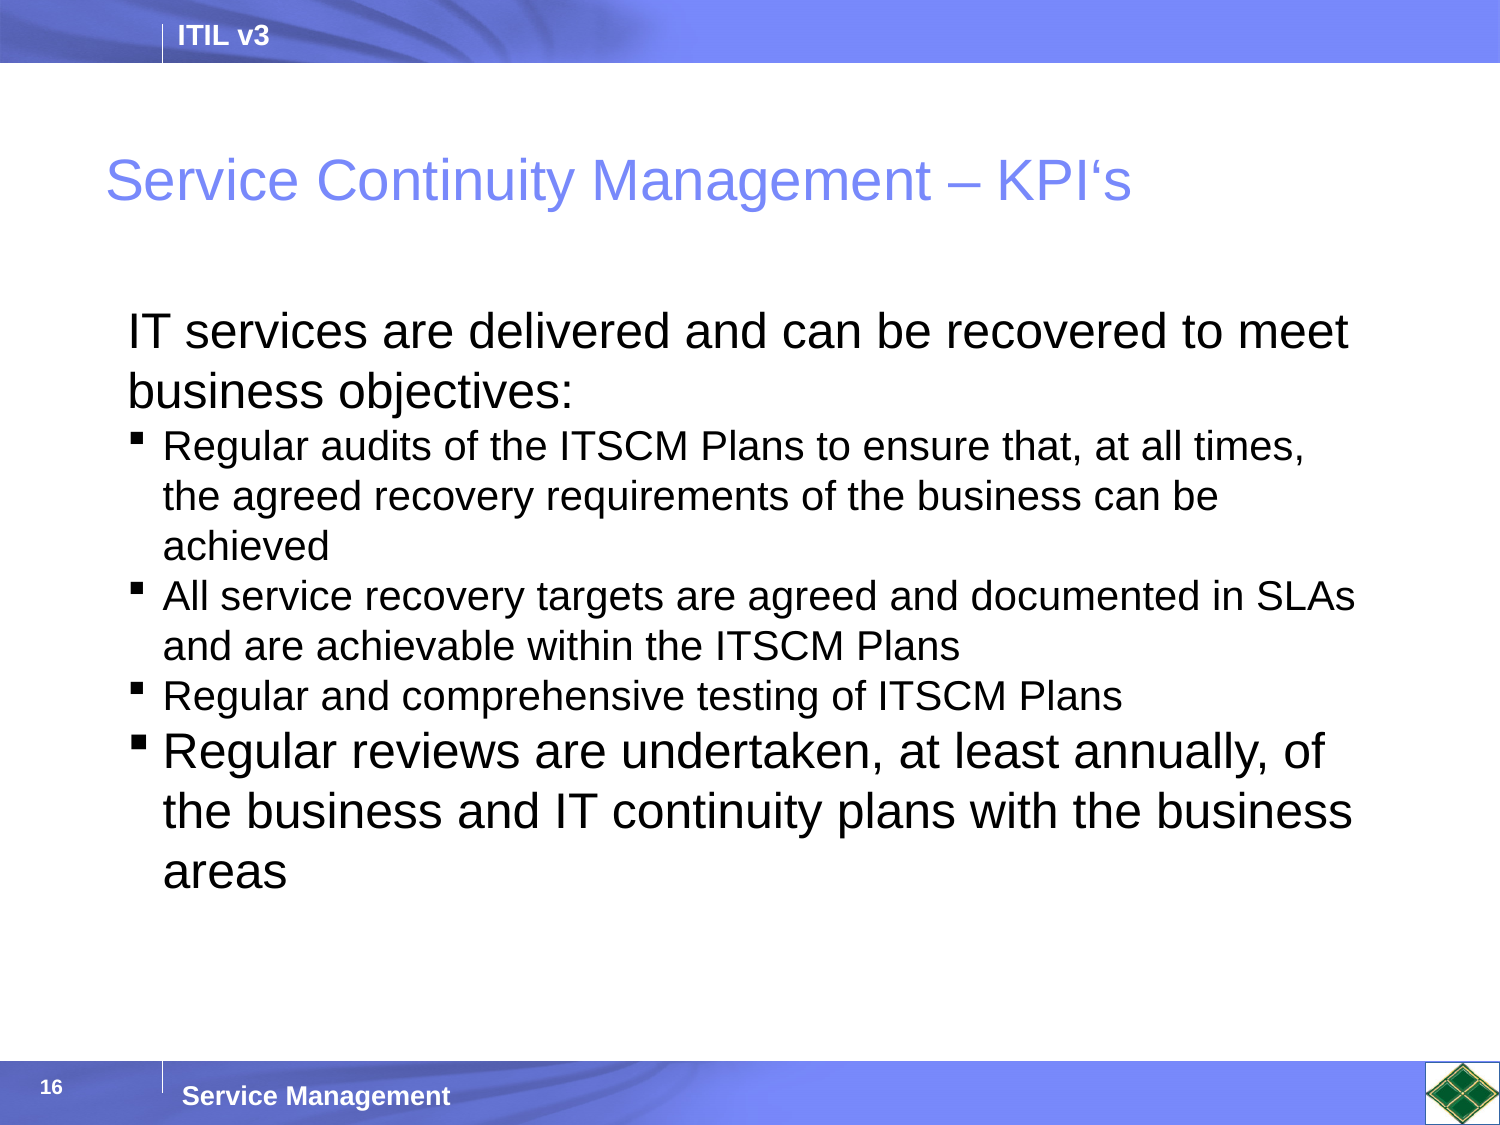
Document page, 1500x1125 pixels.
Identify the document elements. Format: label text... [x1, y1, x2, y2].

text_box <číslo> [25, 1066, 191, 1119]
picture [0, 0, 1500, 63]
picture [0, 1061, 1500, 1125]
picture [1426, 1063, 1499, 1124]
text_box IT services are delivered and can be recovered to meet business objectives: Regular audits of the ITSCM Plans to ensure that, at all times, the agreed recovery requirements of the business can be achieved All service recovery targets are agreed and documented in SLAs and are achievable within the ITSCM Plans Regular and comprehensive testing of ITSCM Plans Regular reviews are undertaken, at least annually, of the business and IT continuity plans with the business areas [112, 291, 1388, 932]
text_box Service Continuity Management – KPI‘s [90, 121, 1443, 221]
